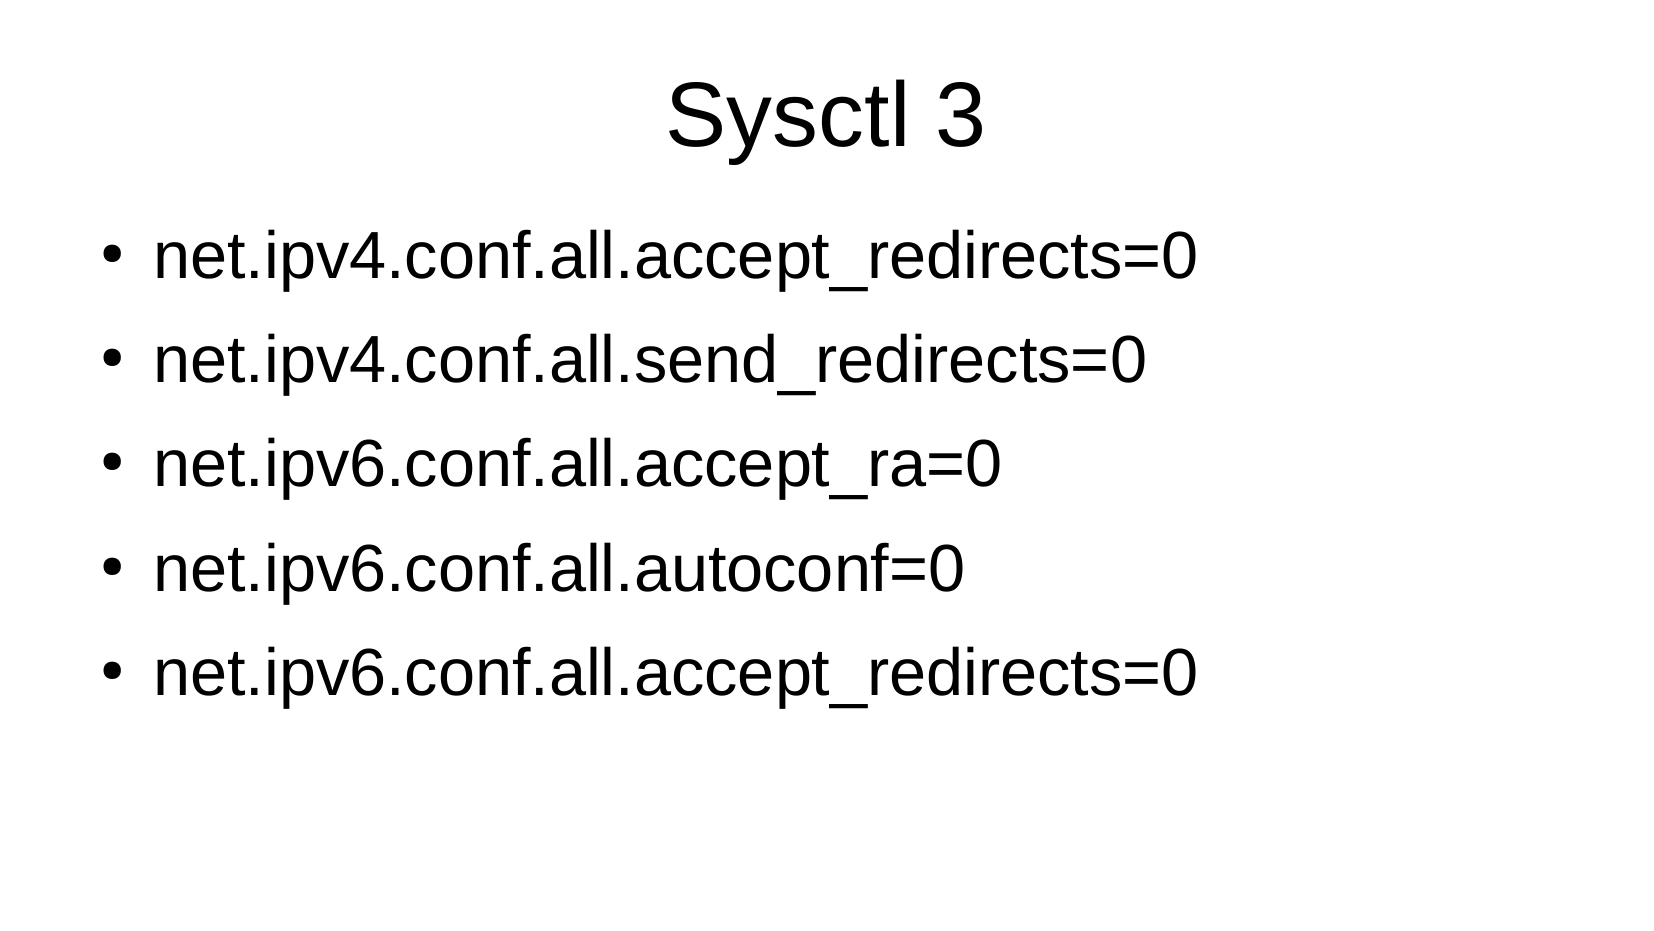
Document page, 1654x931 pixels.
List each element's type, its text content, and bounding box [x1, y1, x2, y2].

list net.ipv4.conf.all.accept_redirects=0 net.ipv4.conf.all.send_redirects=0 net.ipv6.conf.all.accept_ra=0 net.ipv6.conf.all.autoconf=0 net.ipv6.conf.all.accept_redirects=0 [82, 217, 1571, 758]
title Sysctl 3 [82, 37, 1571, 193]
